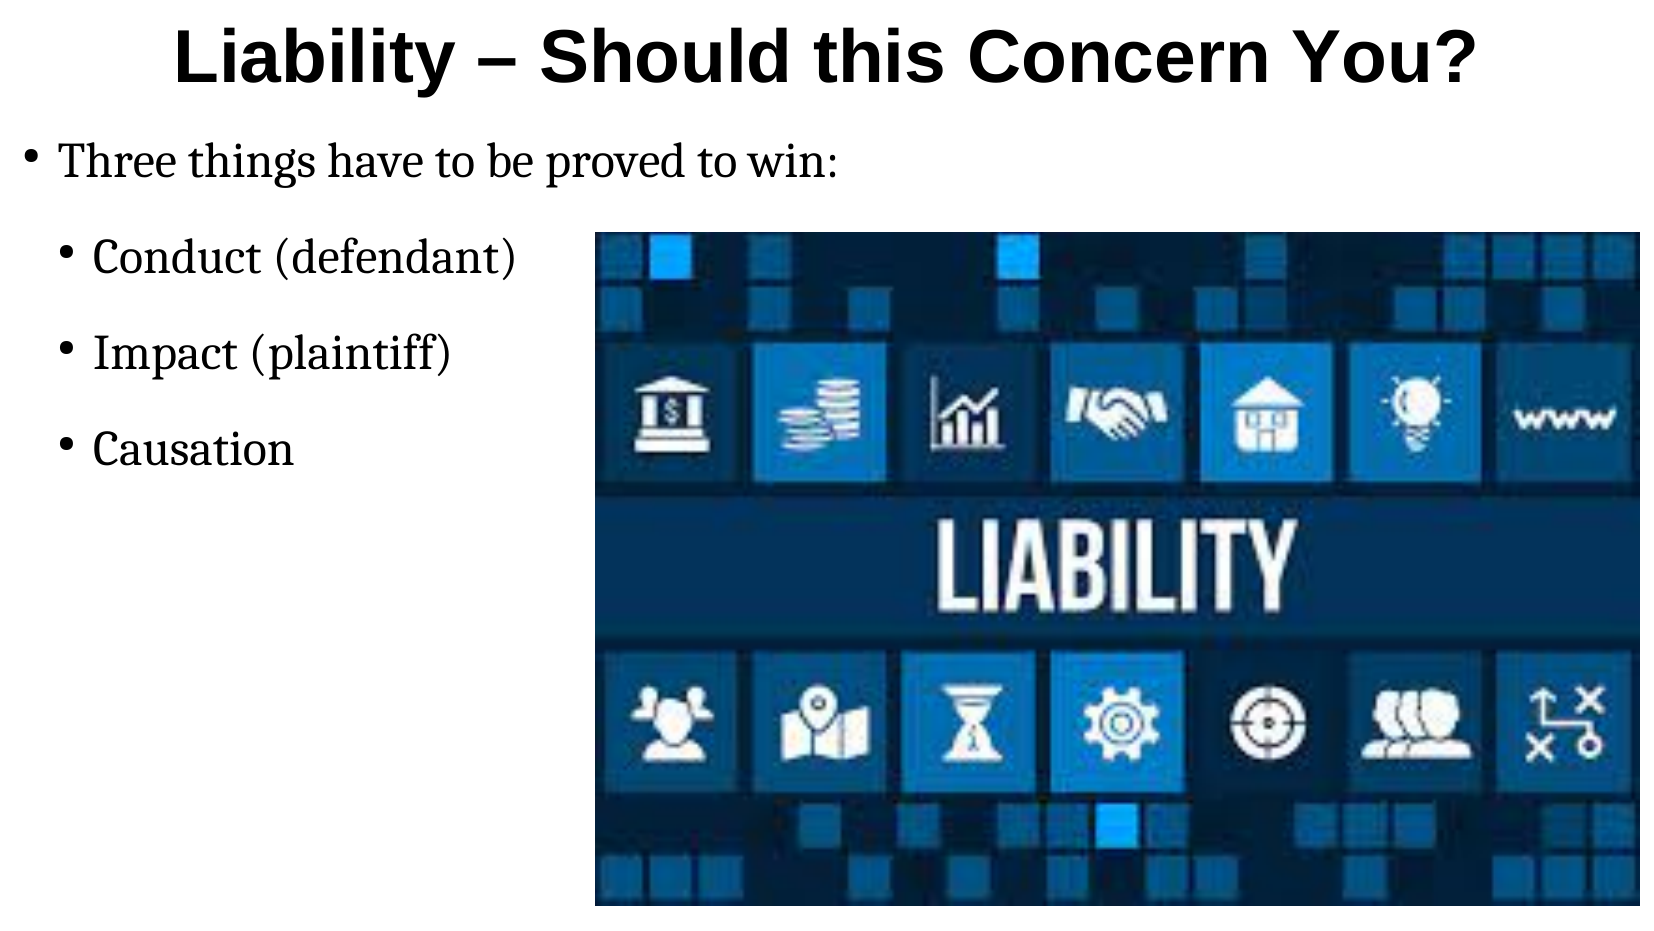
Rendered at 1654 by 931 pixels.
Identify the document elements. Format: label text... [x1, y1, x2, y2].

text_box Three things have to be proved to win: Conduct (defendant) Impact (plaintiff) Causation [7, 119, 1257, 543]
picture [595, 232, 1640, 906]
title Liability – Should this Concern You? [0, 5, 1654, 112]
